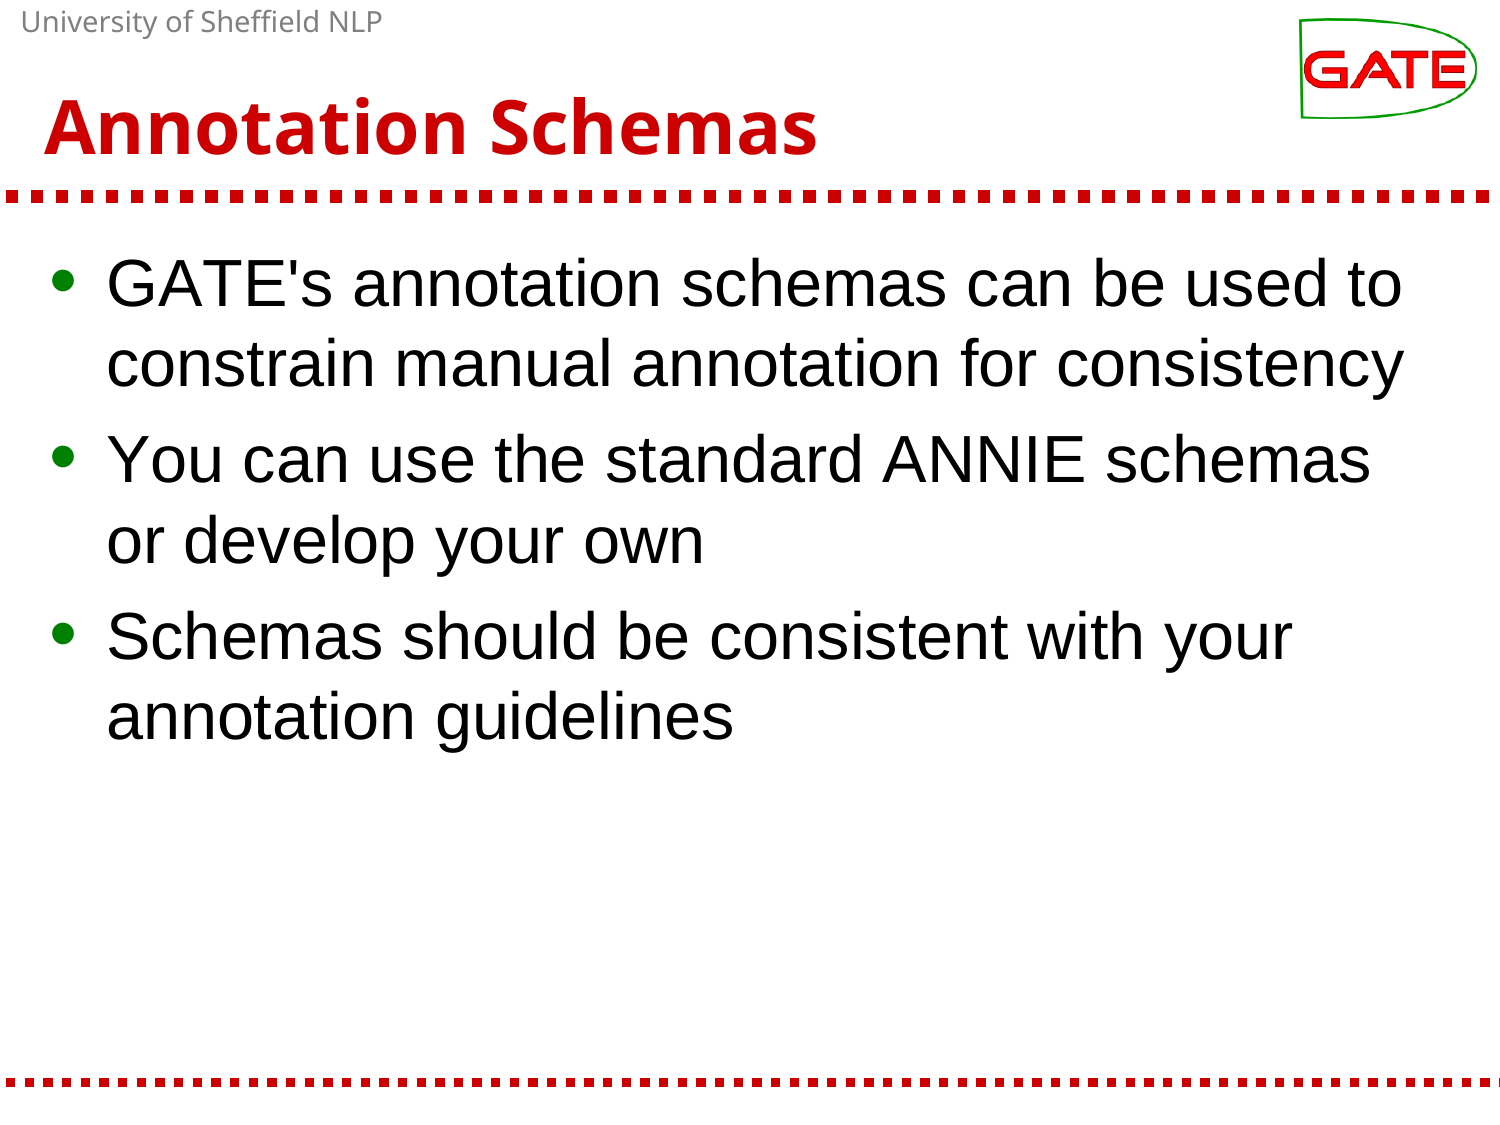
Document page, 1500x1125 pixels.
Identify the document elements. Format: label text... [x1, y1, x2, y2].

picture [1299, 18, 1477, 119]
title Annotation Schemas [29, 0, 1270, 178]
list GATE's annotation schemas can be used to constrain manual annotation for consistency You can use the standard ANNIE schemas or develop your own Schemas should be consistent with your annotation guidelines [35, 231, 1465, 975]
